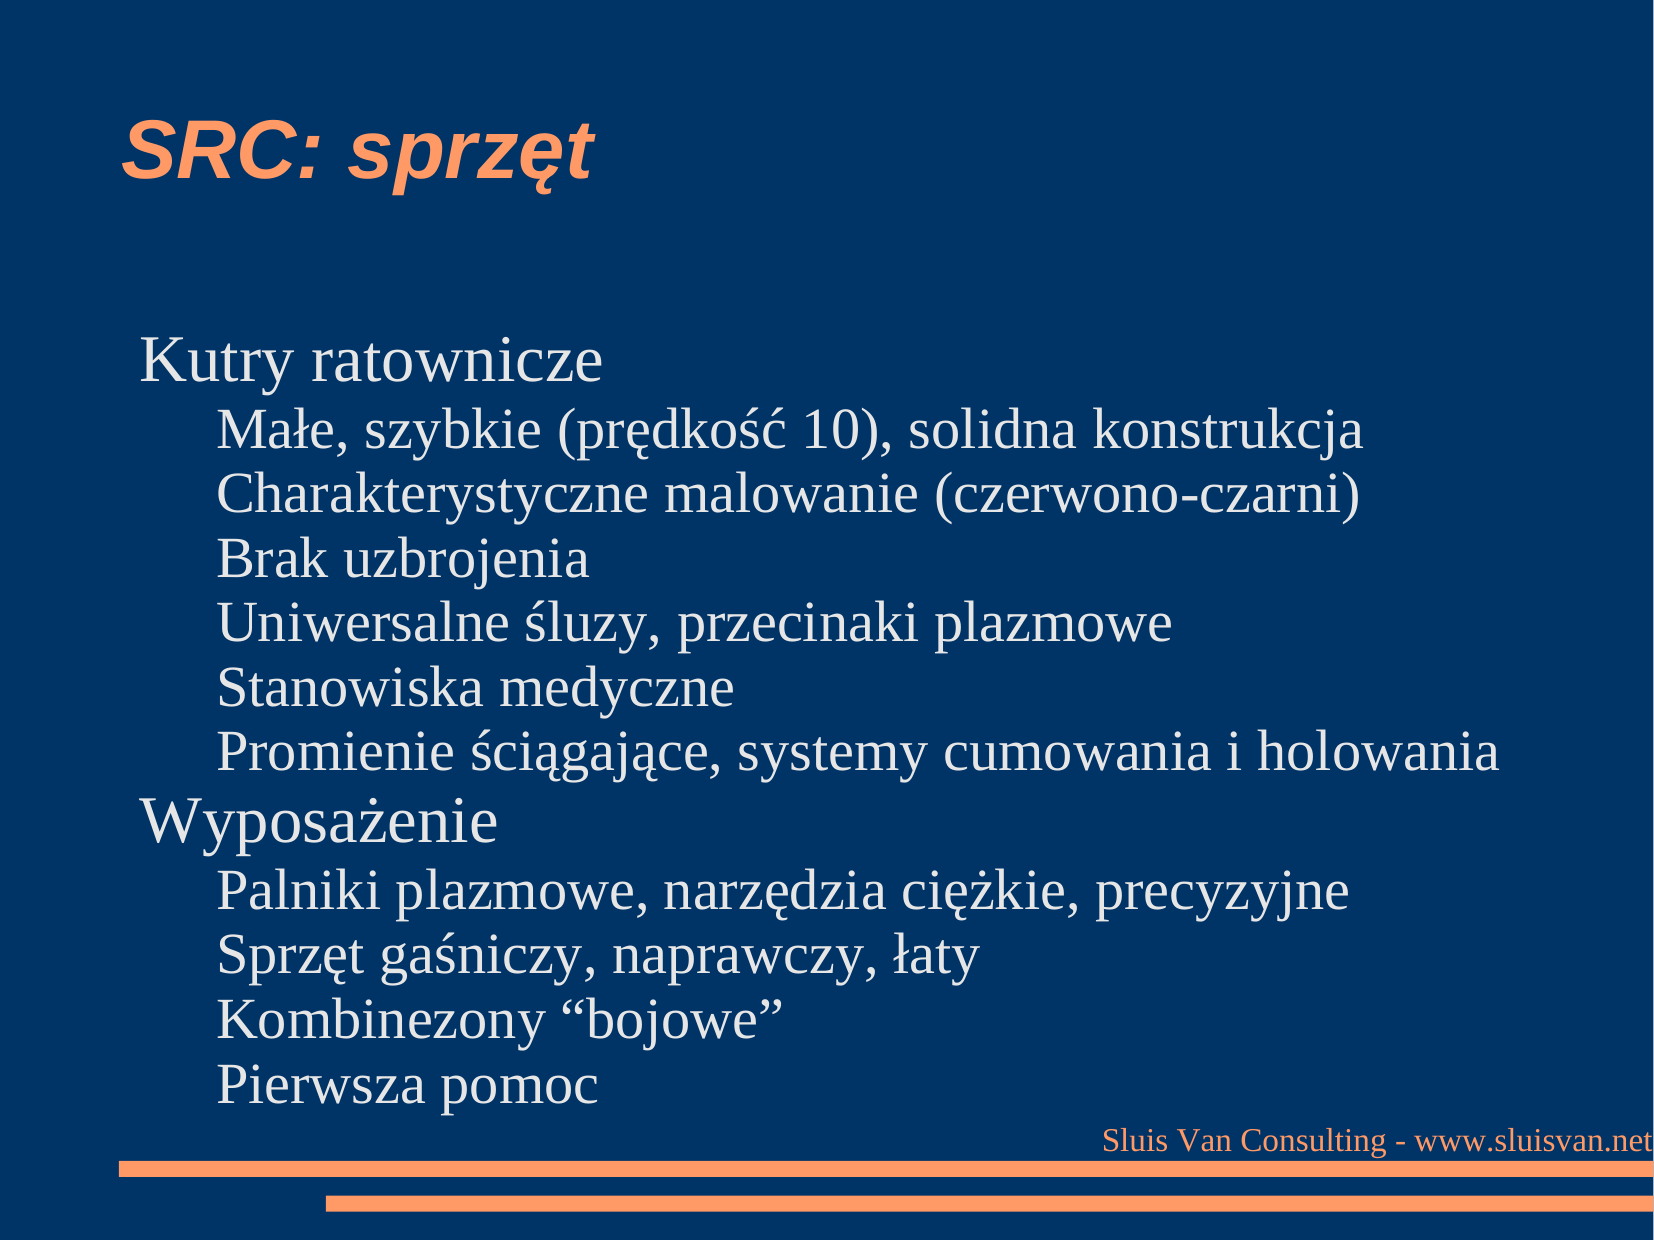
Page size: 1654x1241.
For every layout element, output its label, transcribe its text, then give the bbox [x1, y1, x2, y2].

title SRC: sprzęt [121, 46, 1534, 254]
list Kutry ratownicze Małe, szybkie (prędkość 10), solidna konstrukcja Charakterystyczne malowanie (czerwono-czarni) Brak uzbrojenia Uniwersalne śluzy, przecinaki plazmowe Stanowiska medyczne Promienie ściągające, systemy cumowania i holowania Wyposażenie Palniki plazmowe, narzędzia ciężkie, precyzyjne Sprzęt gaśniczy, naprawczy, łaty Kombinezony “bojowe” Pierwsza pomoc [121, 322, 1561, 1133]
